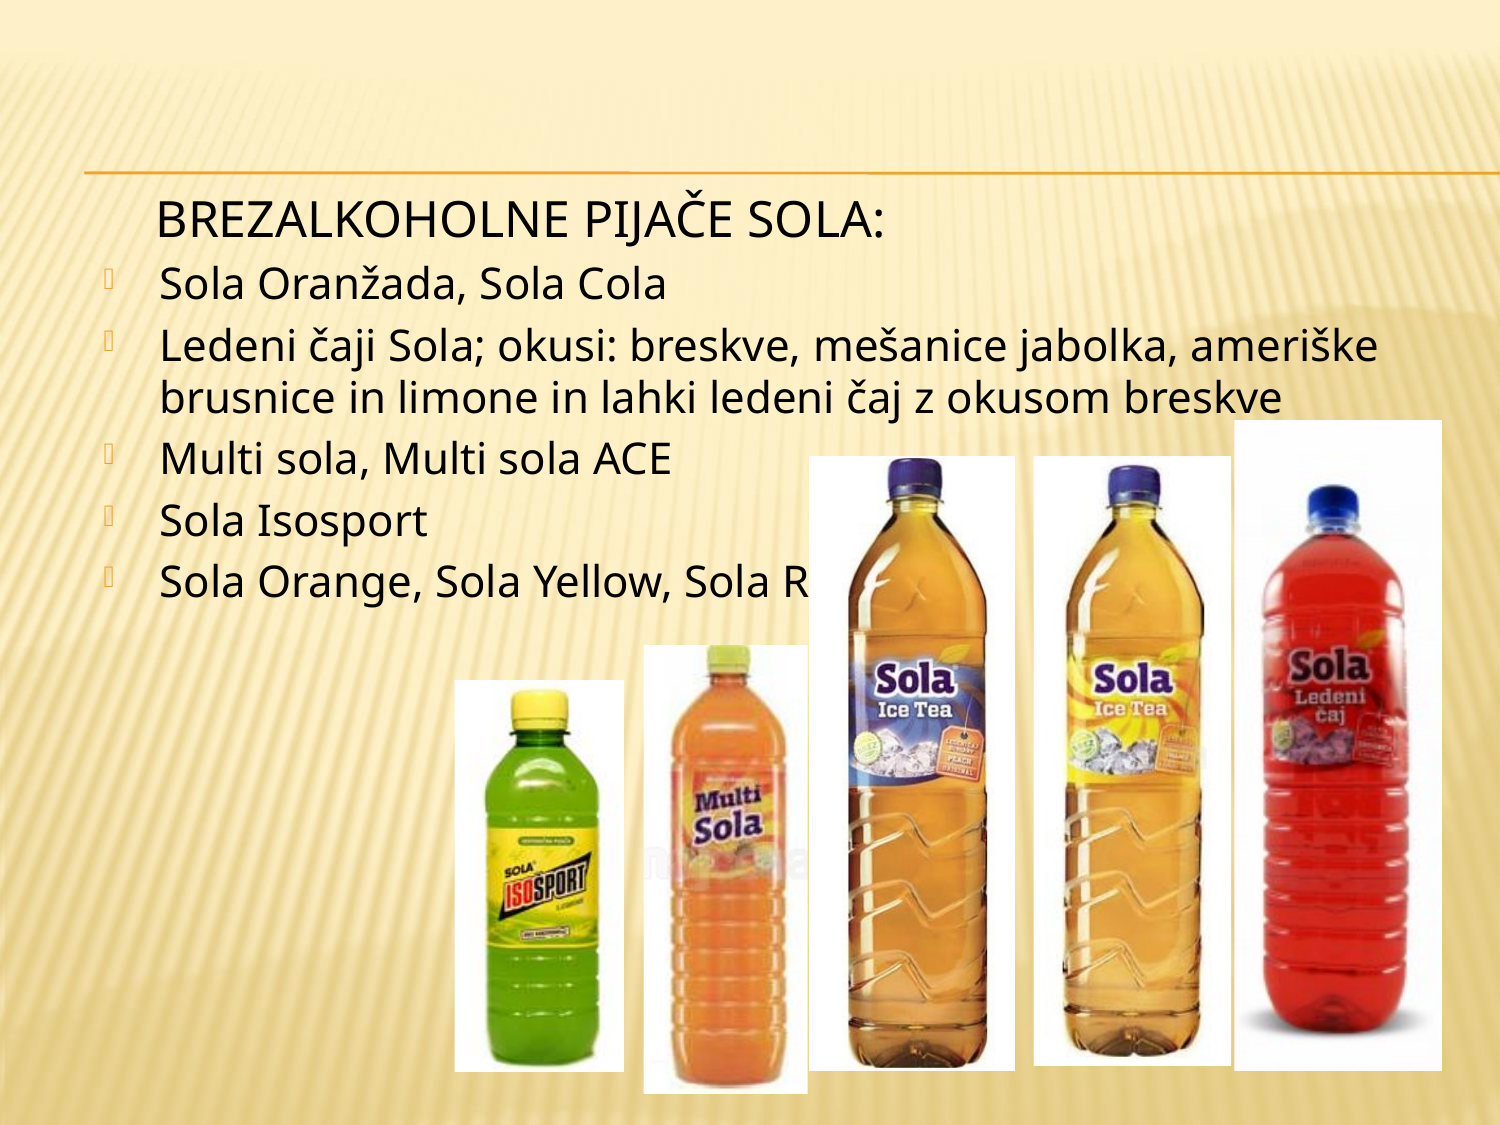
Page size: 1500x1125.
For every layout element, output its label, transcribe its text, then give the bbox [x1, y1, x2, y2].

picture [0, 0, 1500, 1125]
list BREZALKOHOLNE PIJAČE SOLA: Sola Oranžada, Sola Cola Ledeni čaji Sola; okusi: breskve, mešanice jabolka, ameriške brusnice in limone in lahki ledeni čaj z okusom breskve Multi sola, Multi sola ACE Sola Isosport Sola Orange, Sola Yellow, Sola Red [88, 90, 1425, 988]
